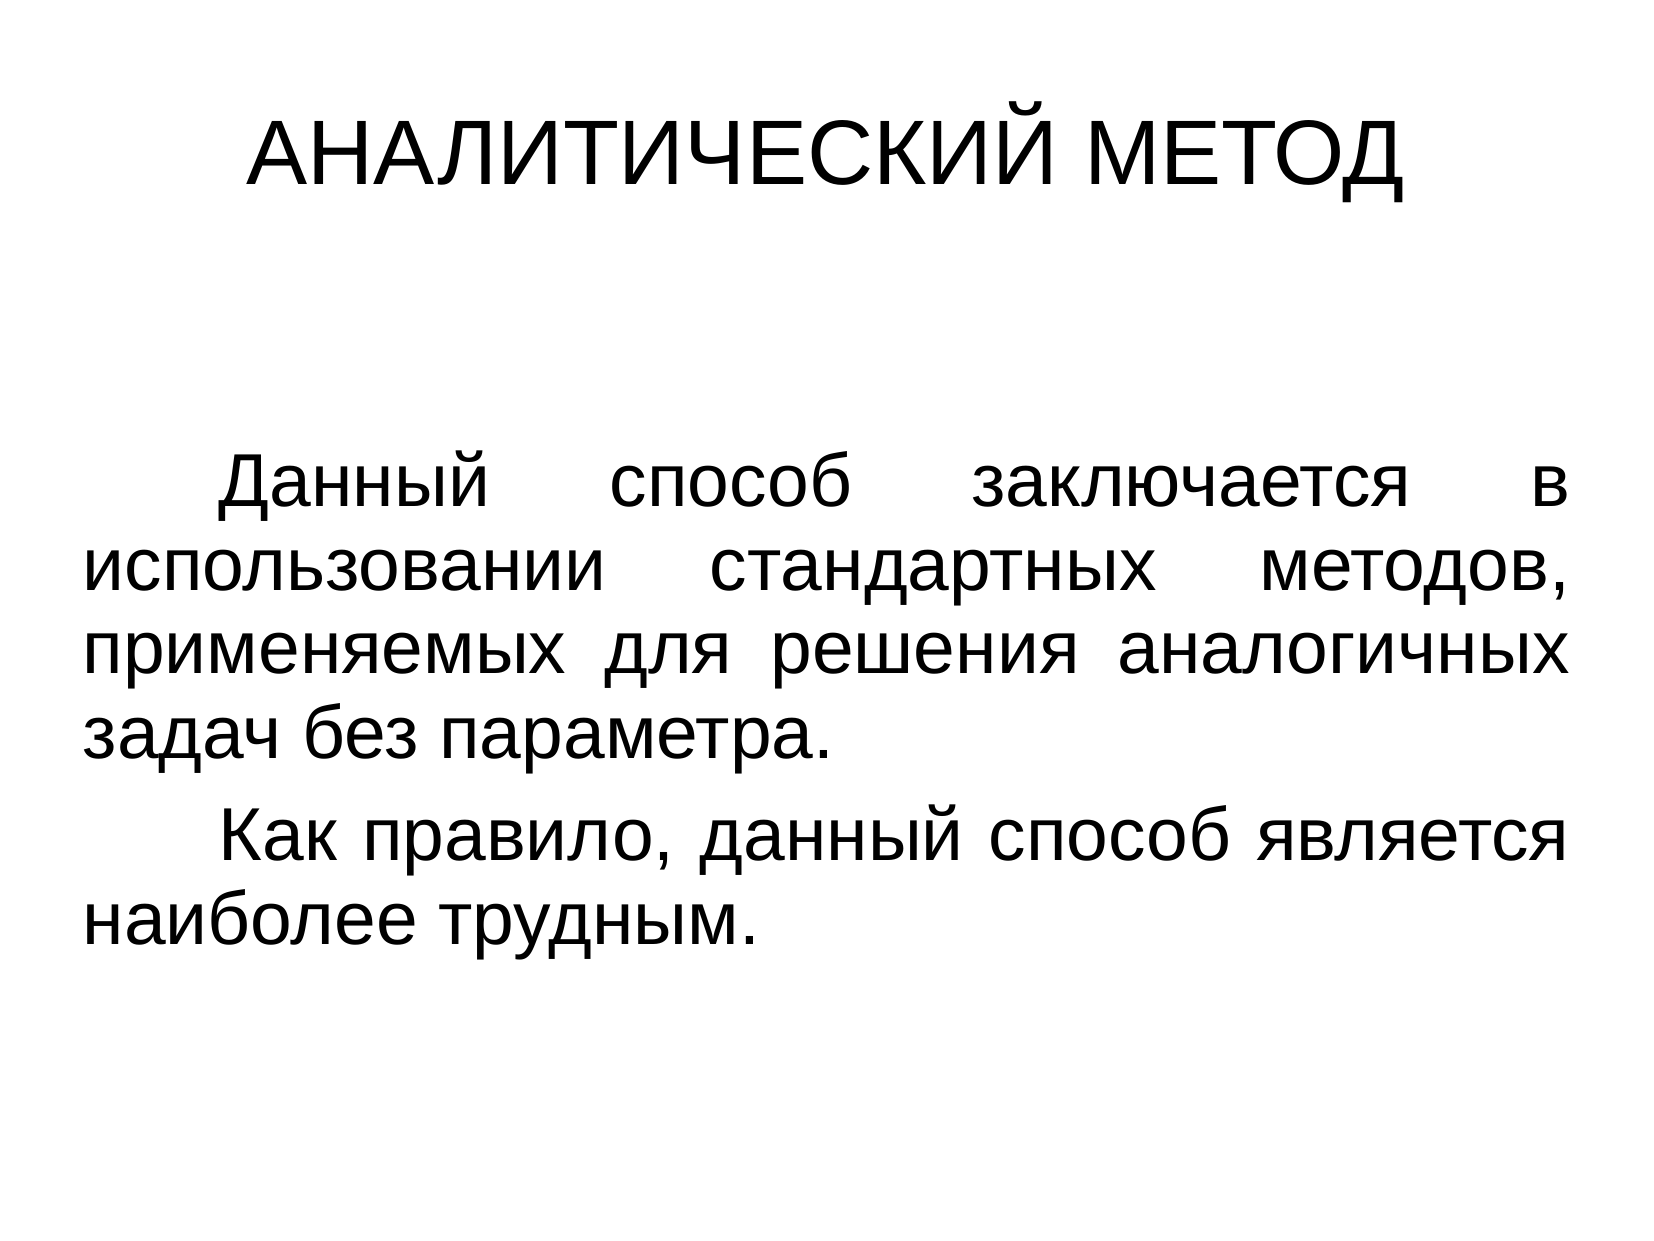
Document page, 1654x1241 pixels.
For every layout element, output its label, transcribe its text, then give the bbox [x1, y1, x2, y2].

title АНАЛИТИЧЕСКИЙ МЕТОД [82, 49, 1571, 257]
subtitle Данный способ заключается в использовании стандартных методов, применяемых для решения аналогичных задач без параметра. Как правило, данный способ является наиболее трудным. [82, 290, 1571, 1109]
